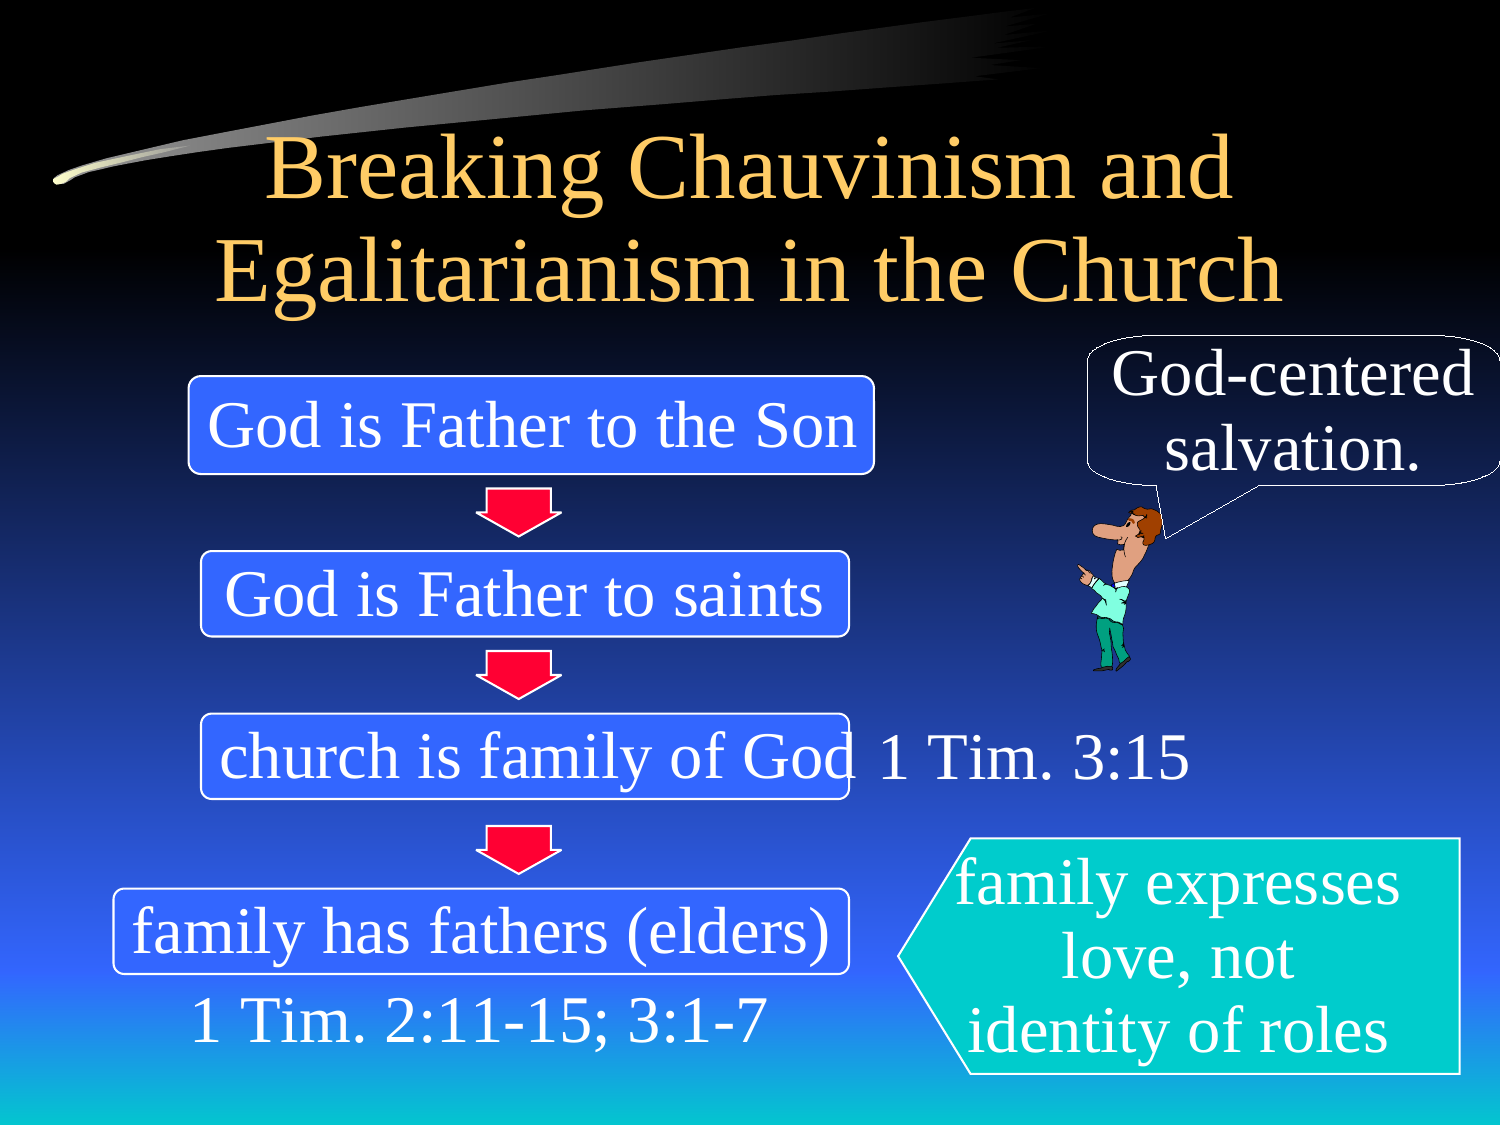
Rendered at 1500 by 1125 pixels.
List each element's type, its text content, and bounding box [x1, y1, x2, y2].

text_box church is family of God [201, 713, 850, 800]
text_box God is Father to saints [201, 551, 850, 637]
text_box 1 Tim. 2:11-15; 3:1-7 [174, 974, 850, 1065]
text_box 1 Tim. 3:15 [862, 712, 1275, 802]
text_box family expresses love, not identity of roles [898, 838, 1460, 1074]
title Breaking Chauvinism and Egalitarianism in the Church [112, 108, 1388, 330]
chart [1076, 506, 1164, 672]
text_box God is Father to the Son [188, 376, 875, 475]
text_box [476, 488, 562, 537]
text_box family has fathers (elders) [113, 888, 849, 974]
text_box [476, 826, 562, 874]
text_box [476, 651, 562, 700]
text_box God-centered salvation. [1087, 335, 1500, 539]
